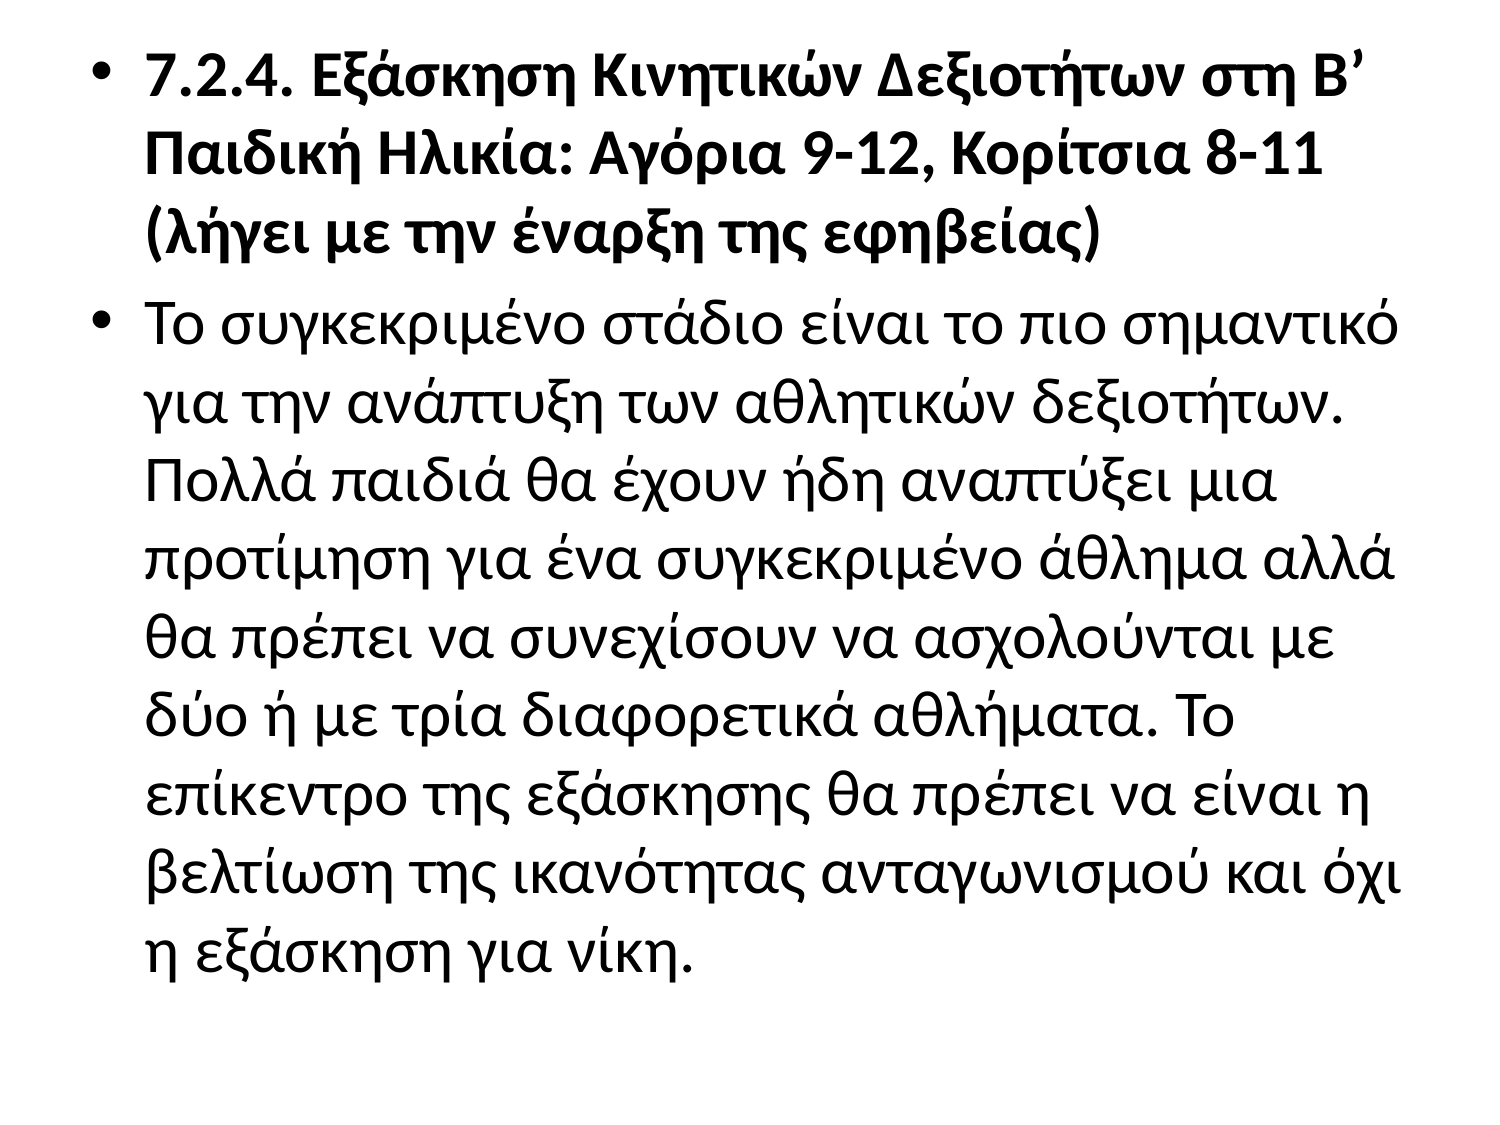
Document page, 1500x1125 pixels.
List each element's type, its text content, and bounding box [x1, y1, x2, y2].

list 7.2.4. Εξάσκηση Κινητικών Δεξιοτήτων στη Β’ Παιδική Ηλικία: Αγόρια 9-12, Κορίτσια 8-11 (λήγει με την έναρξη της εφηβείας) Το συγκεκριμένο στάδιο είναι το πιο σημαντικό για την ανάπτυξη των αθλητικών δεξιοτήτων. Πολλά παιδιά θα έχουν ήδη αναπτύξει μια προτίμηση για ένα συγκεκριμένο άθλημα αλλά θα πρέπει να συνεχίσουν να ασχολούνται με δύο ή με τρία διαφορετικά αθλήματα. Το επίκεντρο της εξάσκησης θα πρέπει να είναι η βελτίωση της ικανότητας ανταγωνισμού και όχι η εξάσκηση για νίκη. [75, 23, 1425, 1005]
